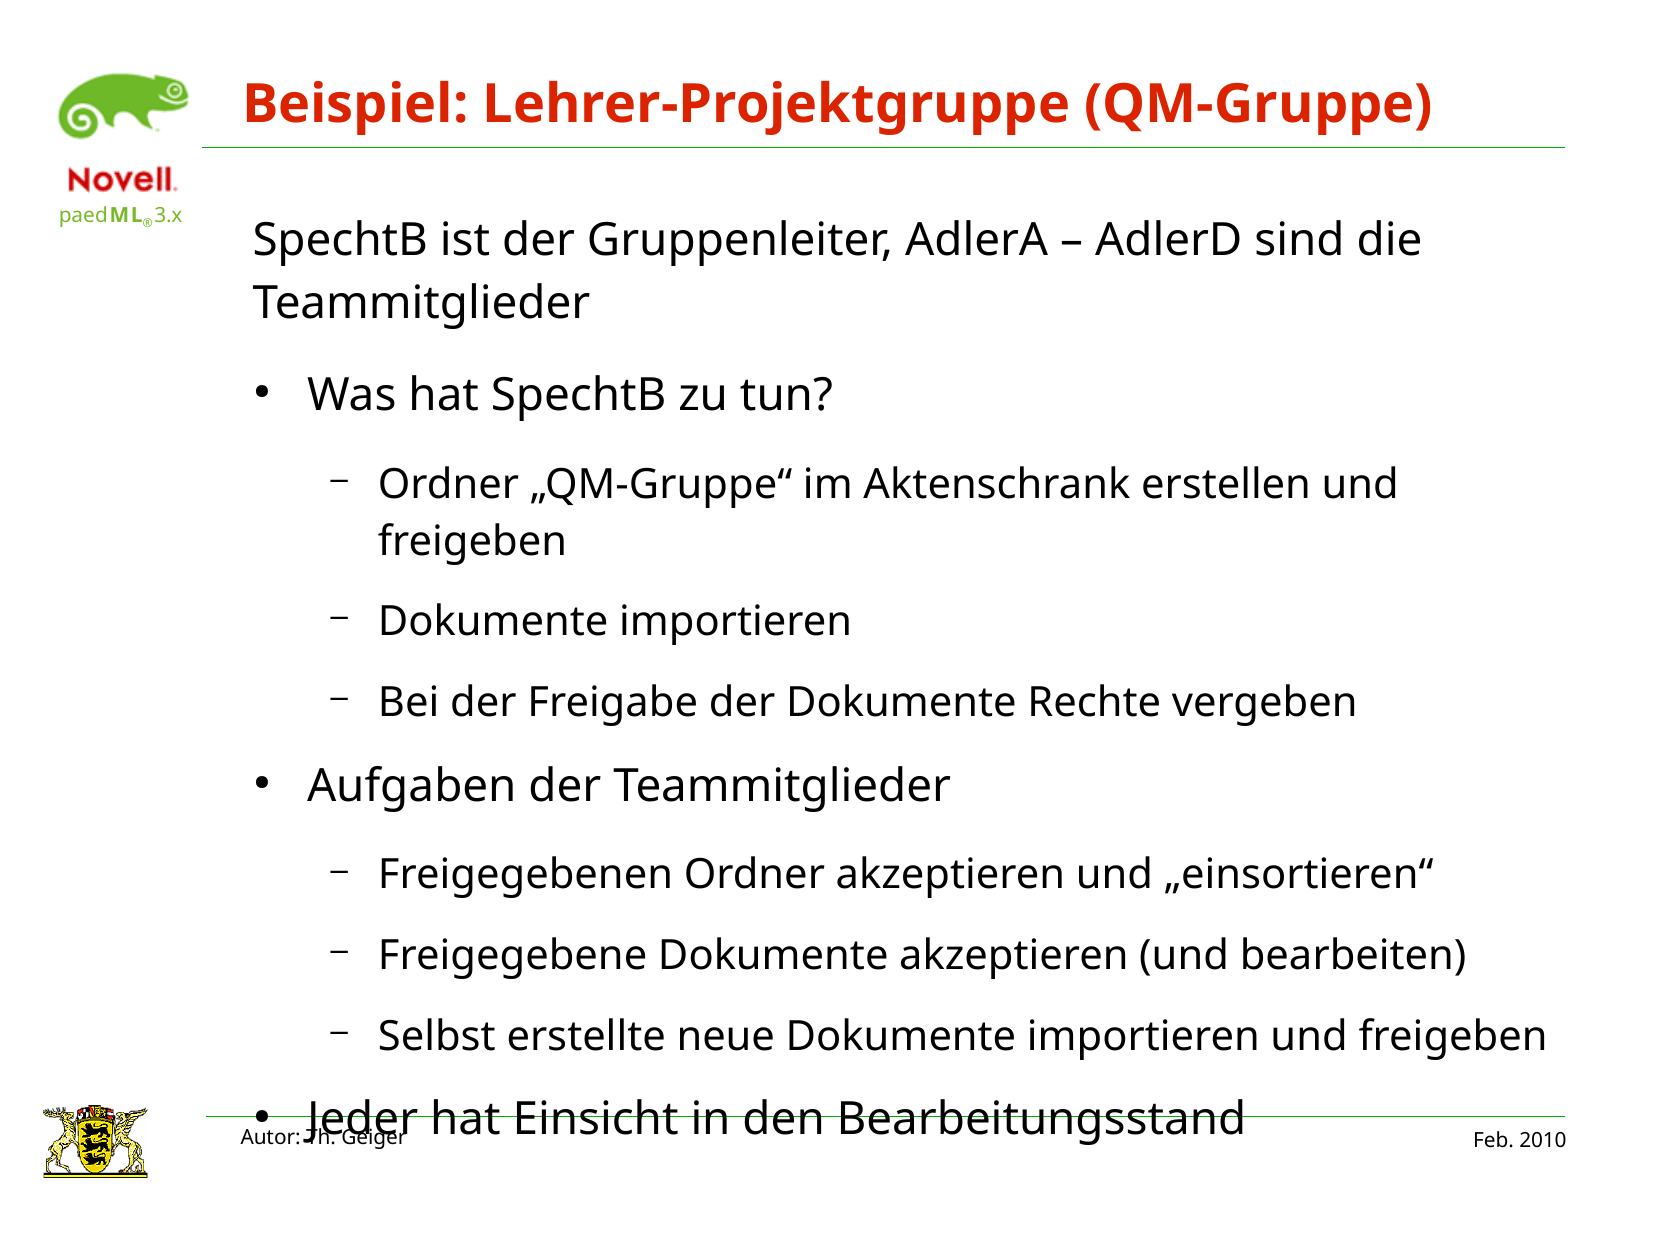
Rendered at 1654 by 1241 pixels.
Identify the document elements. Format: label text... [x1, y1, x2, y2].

picture [41, 1104, 148, 1180]
title Beispiel: Lehrer-Projektgruppe (QM-Gruppe) [242, 67, 1577, 136]
list SpechtB ist der Gruppenleiter, AdlerA – AdlerD sind die Teammitglieder Was hat SpechtB zu tun? Ordner „QM-Gruppe“ im Aktenschrank erstellen und freigeben Dokumente importieren Bei der Freigabe der Dokumente Rechte vergeben Aufgaben der Teammitglieder Freigegebenen Ordner akzeptieren und „einsortieren“ Freigegebene Dokumente akzeptieren (und bearbeiten) Selbst erstellte neue Dokumente importieren und freigeben Jeder hat Einsicht in den Bearbeitungsstand [236, 206, 1565, 1064]
picture [44, 56, 202, 214]
